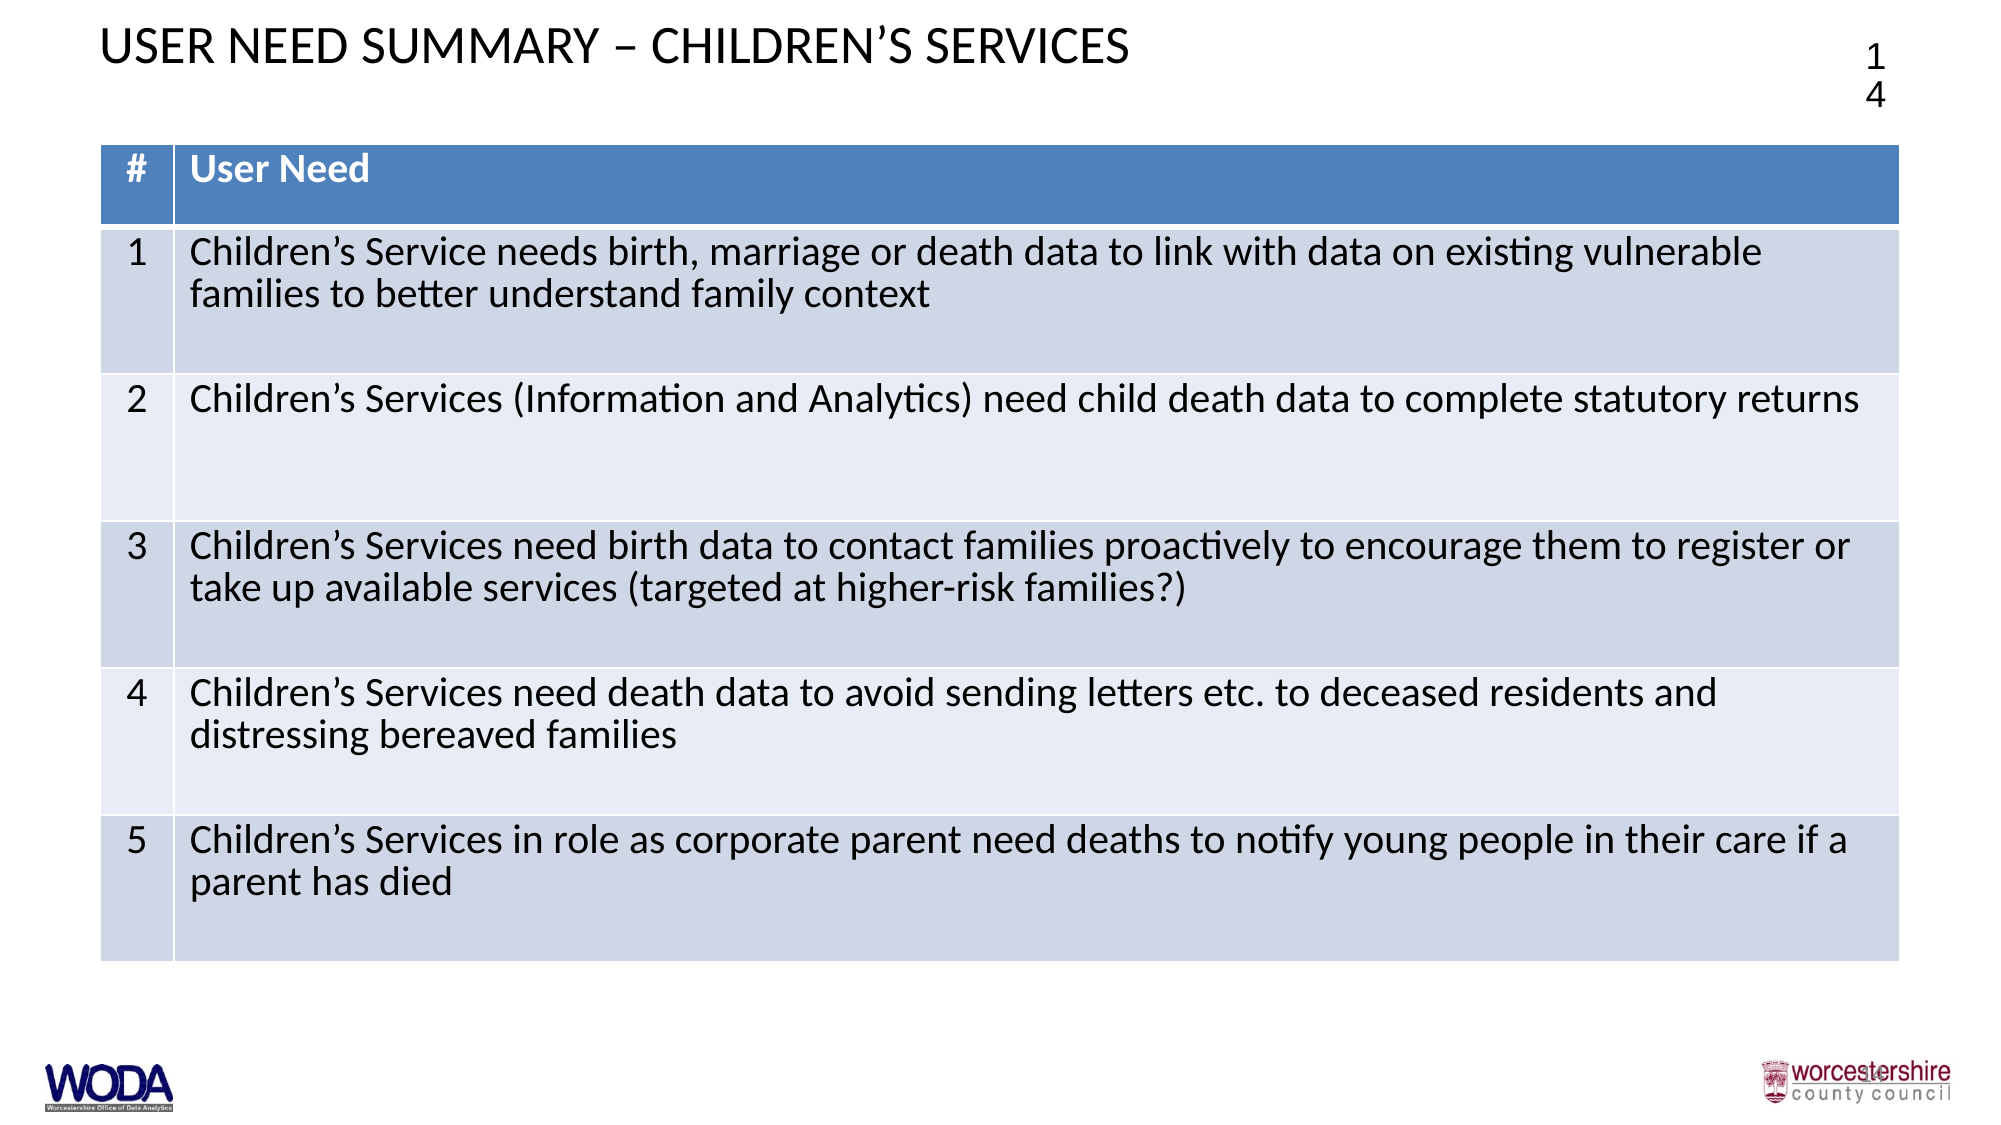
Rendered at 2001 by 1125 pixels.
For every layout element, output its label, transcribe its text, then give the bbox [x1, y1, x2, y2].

picture [1749, 1049, 1971, 1114]
table_cell Children’s Services need birth data to contact families proactively to encourage them to register or take up available services (targeted at higher-risk families?) [175, 522, 1899, 667]
table_cell Children’s Services need death data to avoid sending letters etc. to deceased residents and distressing bereaved families [175, 669, 1899, 814]
table_cell 5 [101, 816, 173, 961]
table_cell Children’s Services (Information and Analytics) need child death data to complete statutory returns [175, 375, 1899, 520]
table_cell 1 [101, 230, 173, 373]
table_header User Need [175, 145, 1899, 224]
table_header # [101, 145, 173, 224]
picture [45, 1064, 173, 1112]
table_cell 2 [101, 375, 173, 520]
table_cell Children’s Service needs birth, marriage or death data to link with data on existing vulnerable families to better understand family context [175, 230, 1899, 373]
title USER NEED SUMMARY – CHILDREN’S SERVICES [99, 9, 1900, 143]
slide_number <number> [1433, 1042, 1900, 1103]
table_cell Children’s Services in role as corporate parent need deaths to notify young people in their care if a parent has died [175, 816, 1899, 961]
table_cell 3 [101, 522, 173, 667]
table_cell 4 [101, 669, 173, 814]
